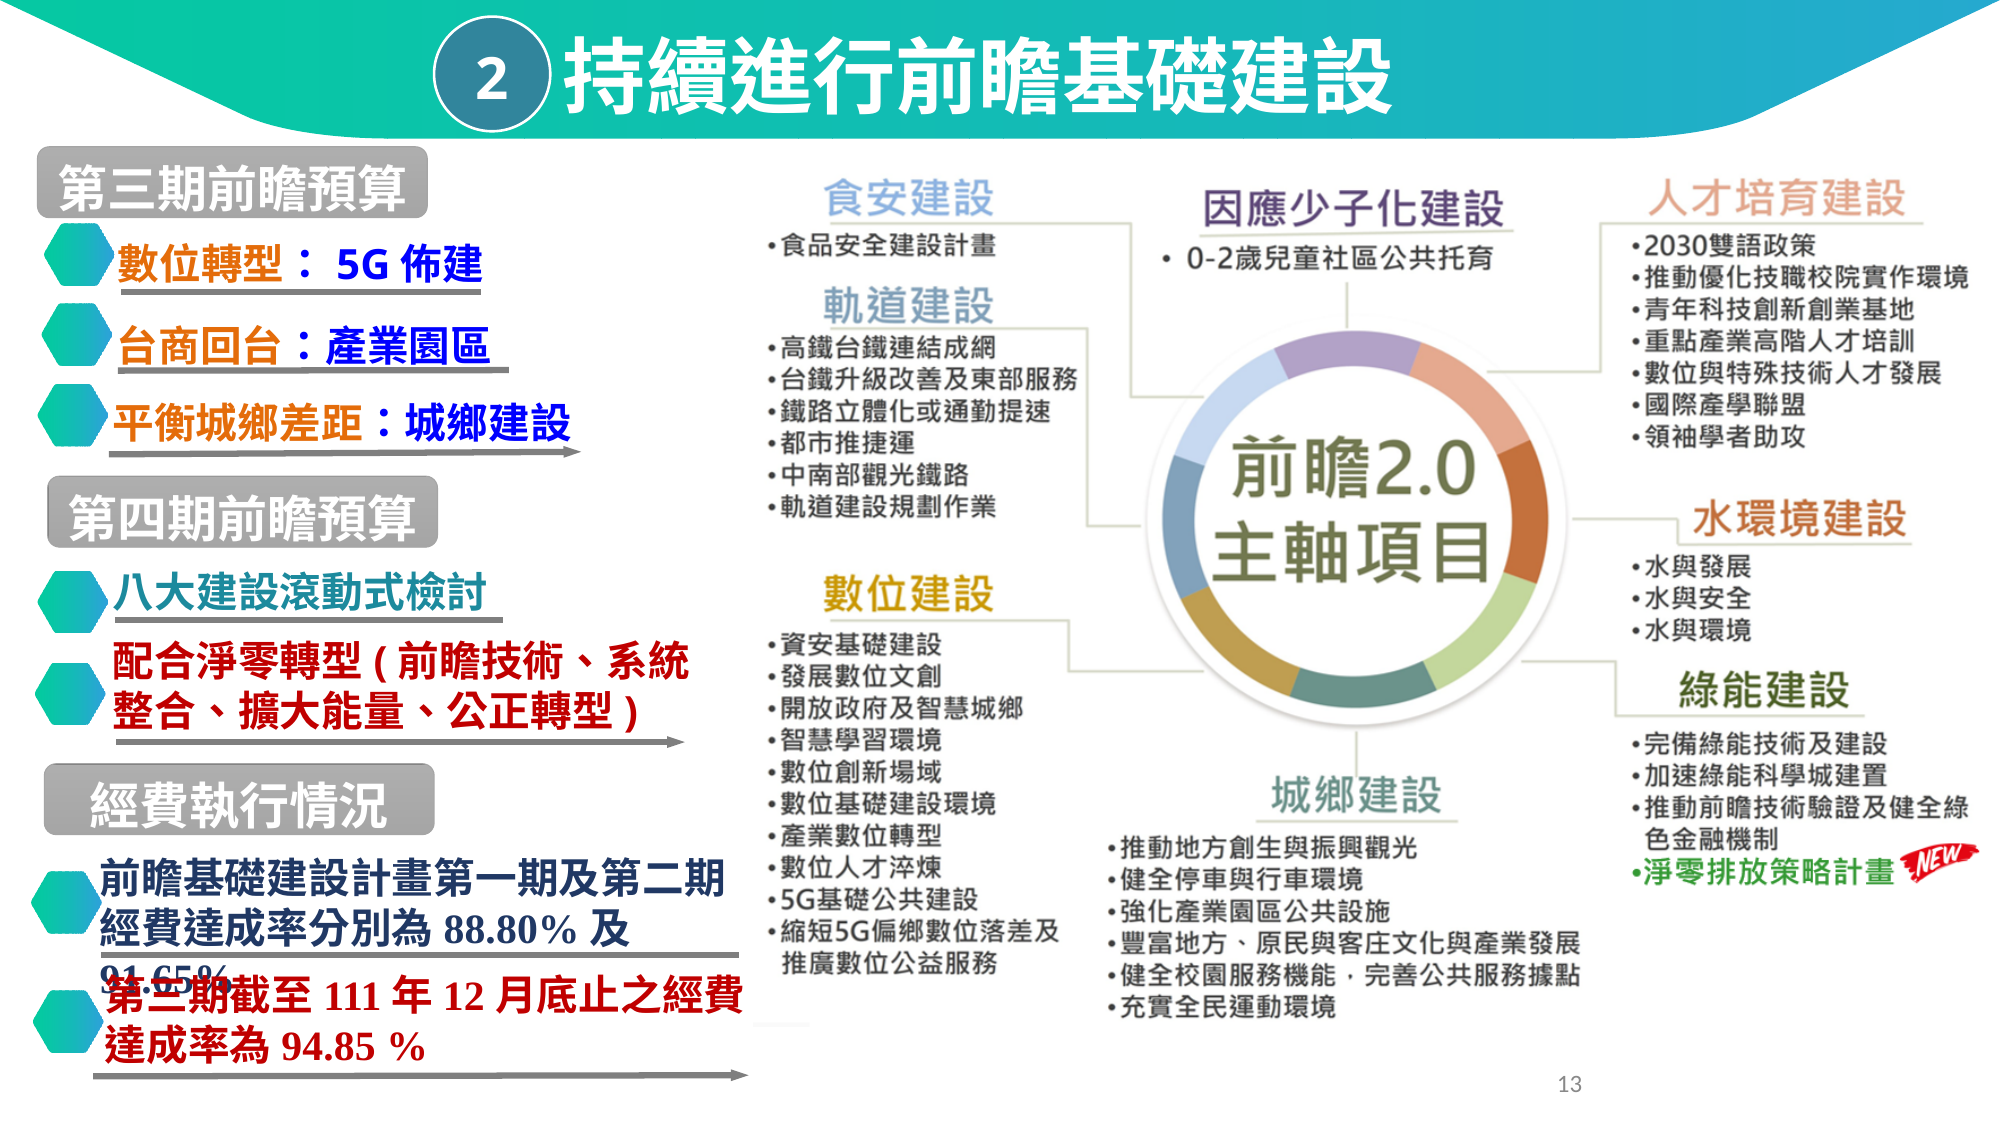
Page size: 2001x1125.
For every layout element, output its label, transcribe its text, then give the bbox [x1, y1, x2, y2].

picture [32, 990, 89, 1053]
text_box 數位轉型：5G佈建 [103, 227, 624, 296]
picture [37, 570, 109, 634]
picture [753, 172, 2000, 1027]
text_box 經費執行情況 [44, 763, 435, 835]
text_box 台商回台：產業園區 [101, 308, 590, 377]
picture [34, 662, 106, 726]
text_box 第三期截至111年12月底止之經費達成率為94.85 % [89, 961, 773, 1078]
picture [37, 384, 109, 447]
text_box 2 [434, 16, 551, 132]
picture [41, 303, 113, 366]
picture [43, 223, 115, 286]
text_box 第四期前瞻預算 [47, 476, 438, 548]
text_box 持續進行前瞻基礎建設 [547, 16, 1899, 134]
text_box 第三期前瞻預算 [37, 146, 428, 218]
text_box 平衡城鄉差距：城鄉建設 [98, 385, 619, 454]
text_box 13 [1541, 1052, 1992, 1113]
text_box 八大建設滾動式檢討 配合淨零轉型(前瞻技術、系統整合、擴大能量、公正轉型) [97, 558, 717, 744]
picture [31, 871, 102, 934]
text_box 前瞻基礎建設計畫第一期及第二期經費達成率分別為88.80%及91.65% [84, 844, 767, 961]
